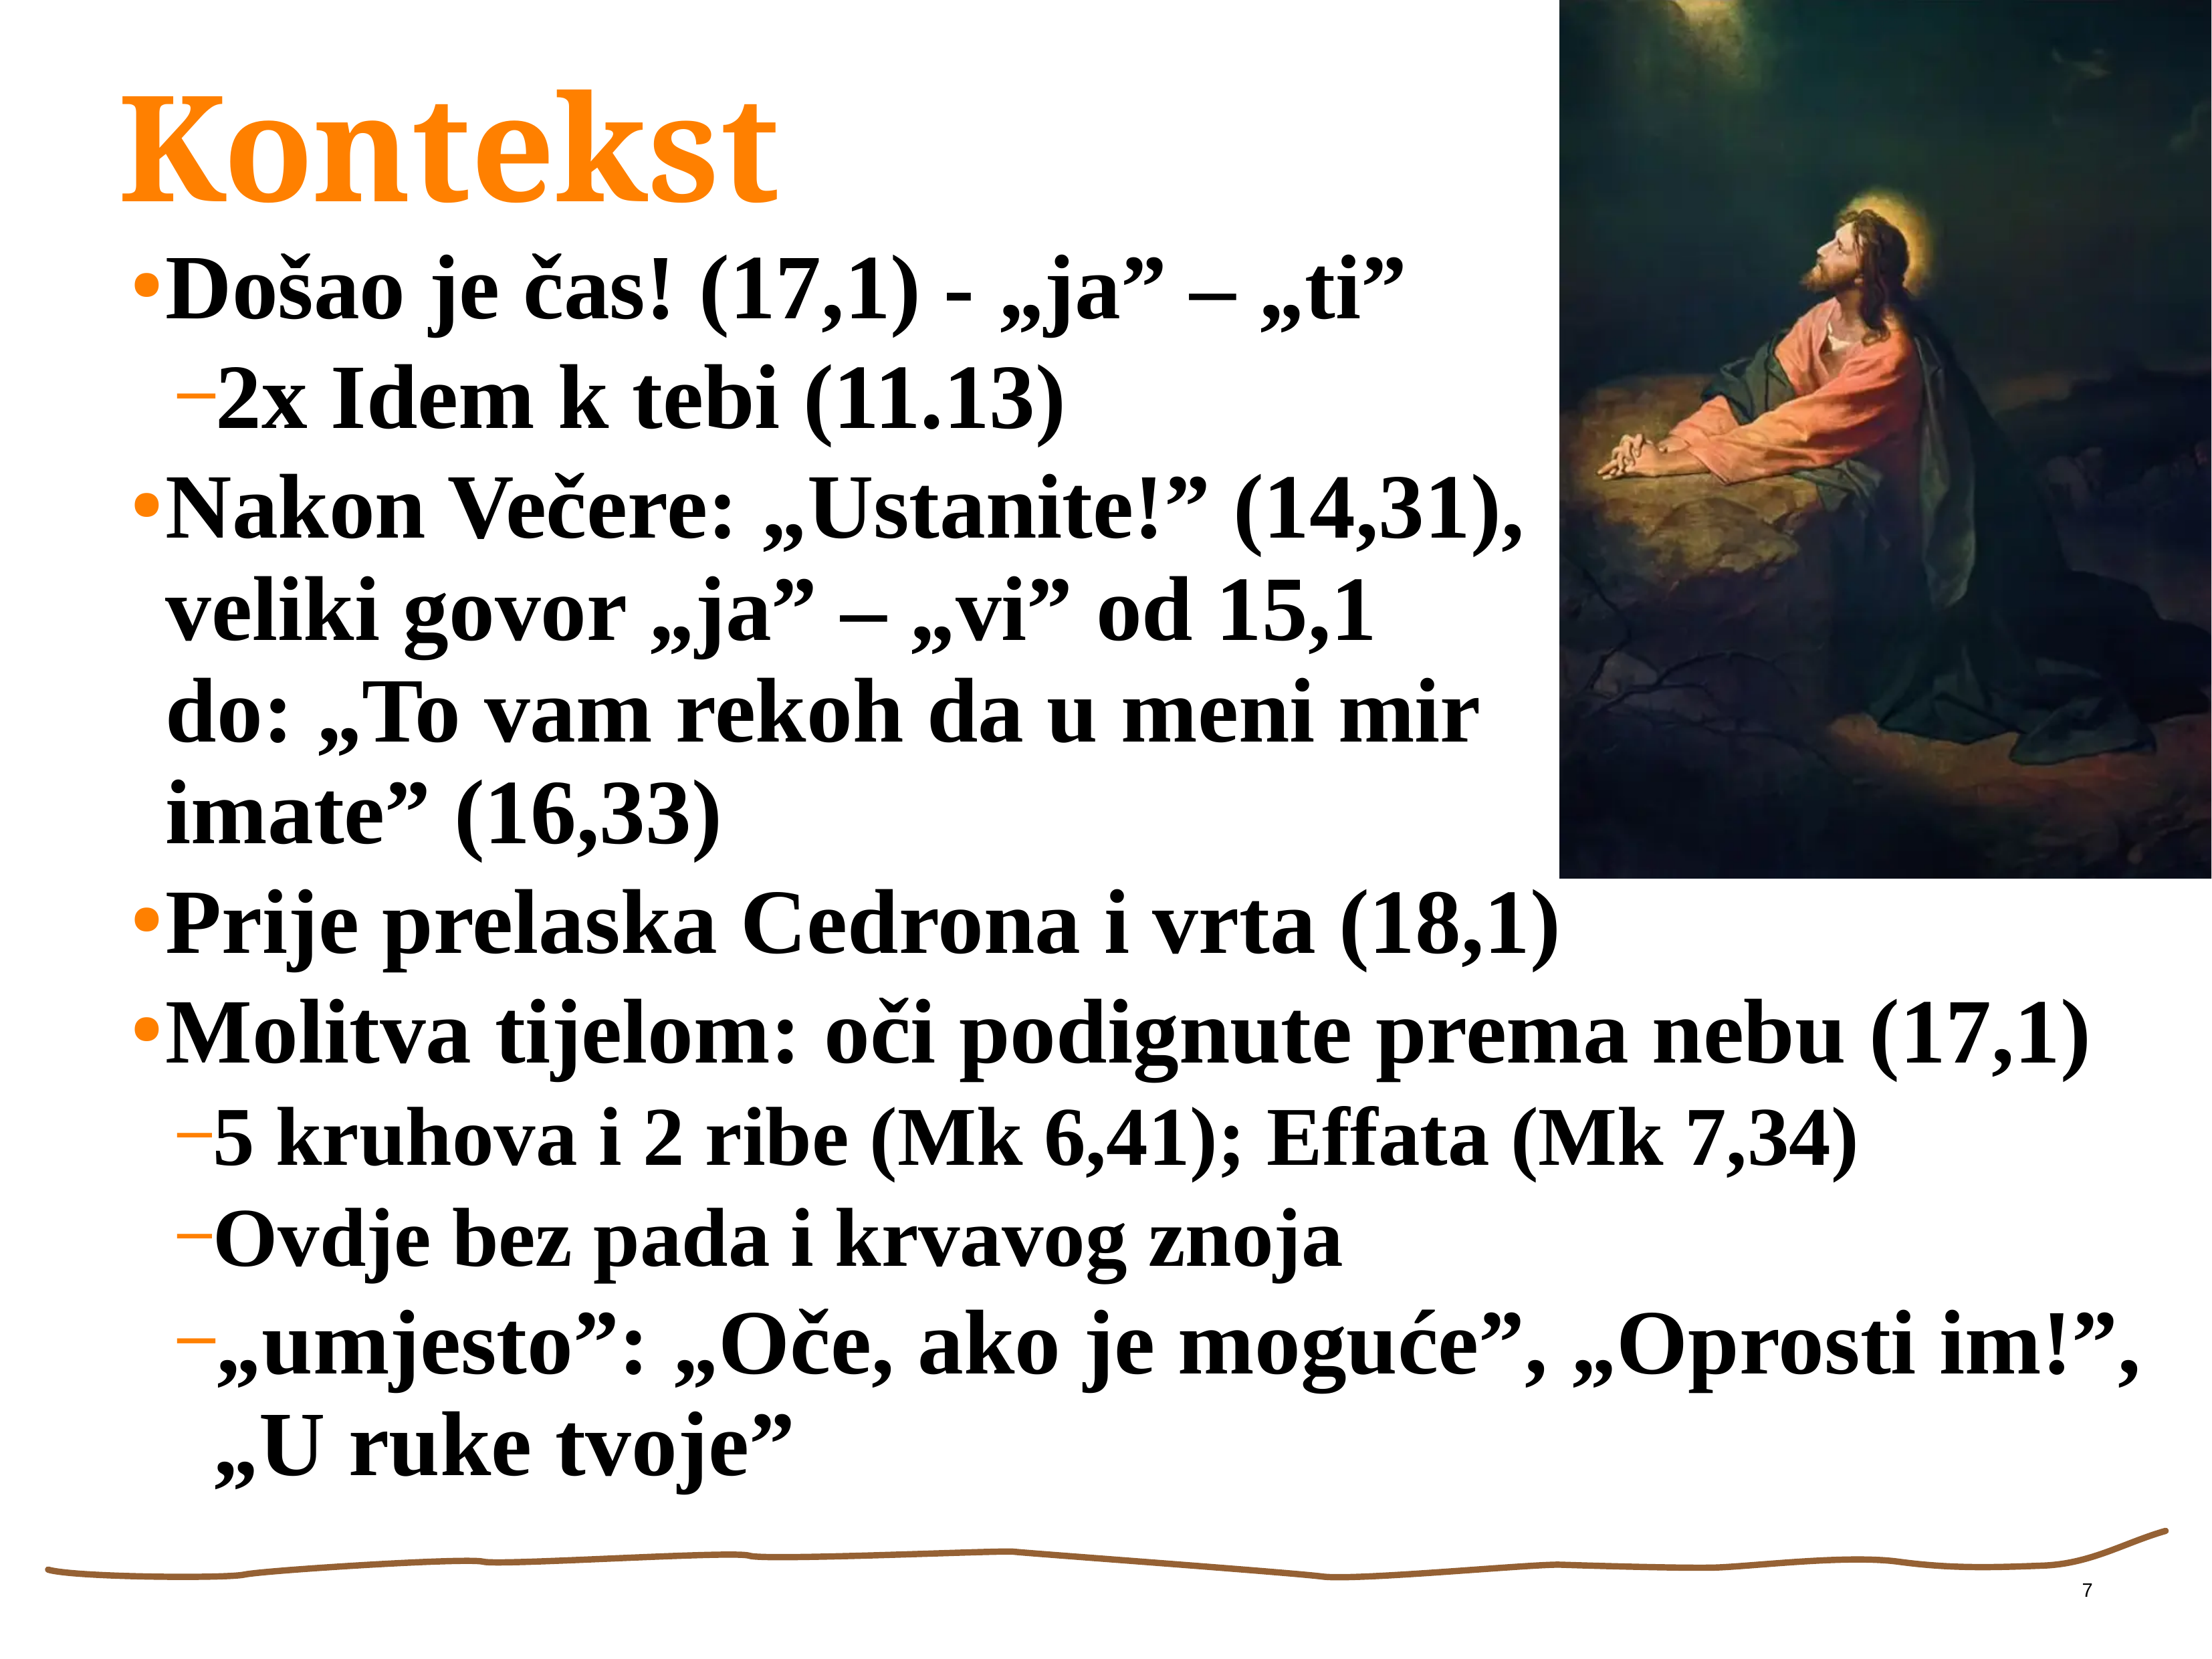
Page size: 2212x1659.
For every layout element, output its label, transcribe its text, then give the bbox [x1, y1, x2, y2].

picture [1559, 0, 2212, 879]
list Došao je čas! (17,1) - „ja” – „ti” 2x Idem k tebi (11.13) Nakon Večere: „Ustanite!” (14,31), veliki govor „ja” – „vi” od 15,1 do: „To vam rekoh da u meni mir imate” (16,33) Prije prelaska Cedrona i vrta (18,1) Molitva tijelom: oči podignute prema nebu (17,1) 5 kruhova i 2 ribe (Mk 6,41); Effata (Mk 7,34) Ovdje bez pada i krvavog znoja „umjesto”: „Oče, ako je moguće”, „Oprosti im!”, „U ruke tvoje” [118, 237, 2152, 1527]
title Kontekst [118, 52, 1559, 237]
